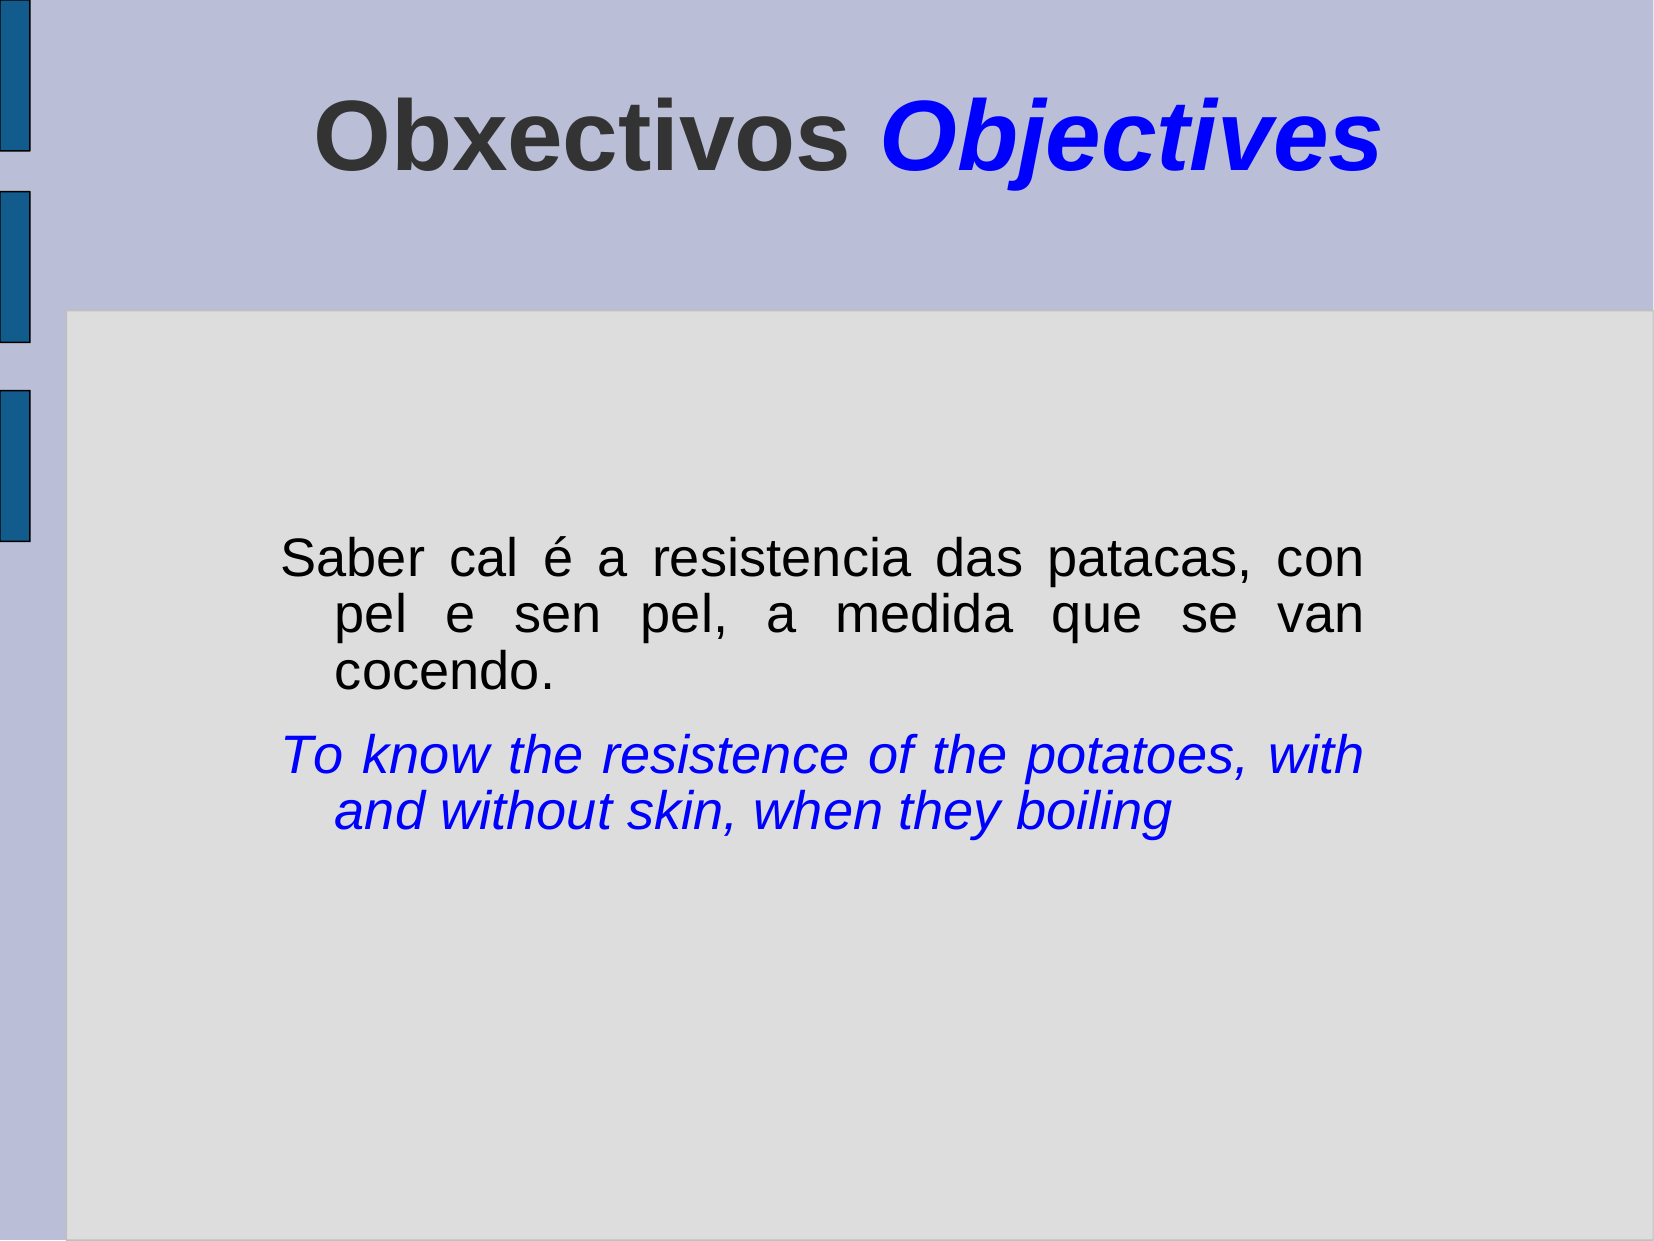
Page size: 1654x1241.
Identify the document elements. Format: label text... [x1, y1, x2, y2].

text_box Obxectivos Objectives [148, 79, 1549, 200]
text_box Saber cal é a resistencia das patacas, con pel e sen pel, a medida que se van cocendo. To know the resistence of the potatoes, with and without skin, when they boiling [265, 523, 1382, 849]
